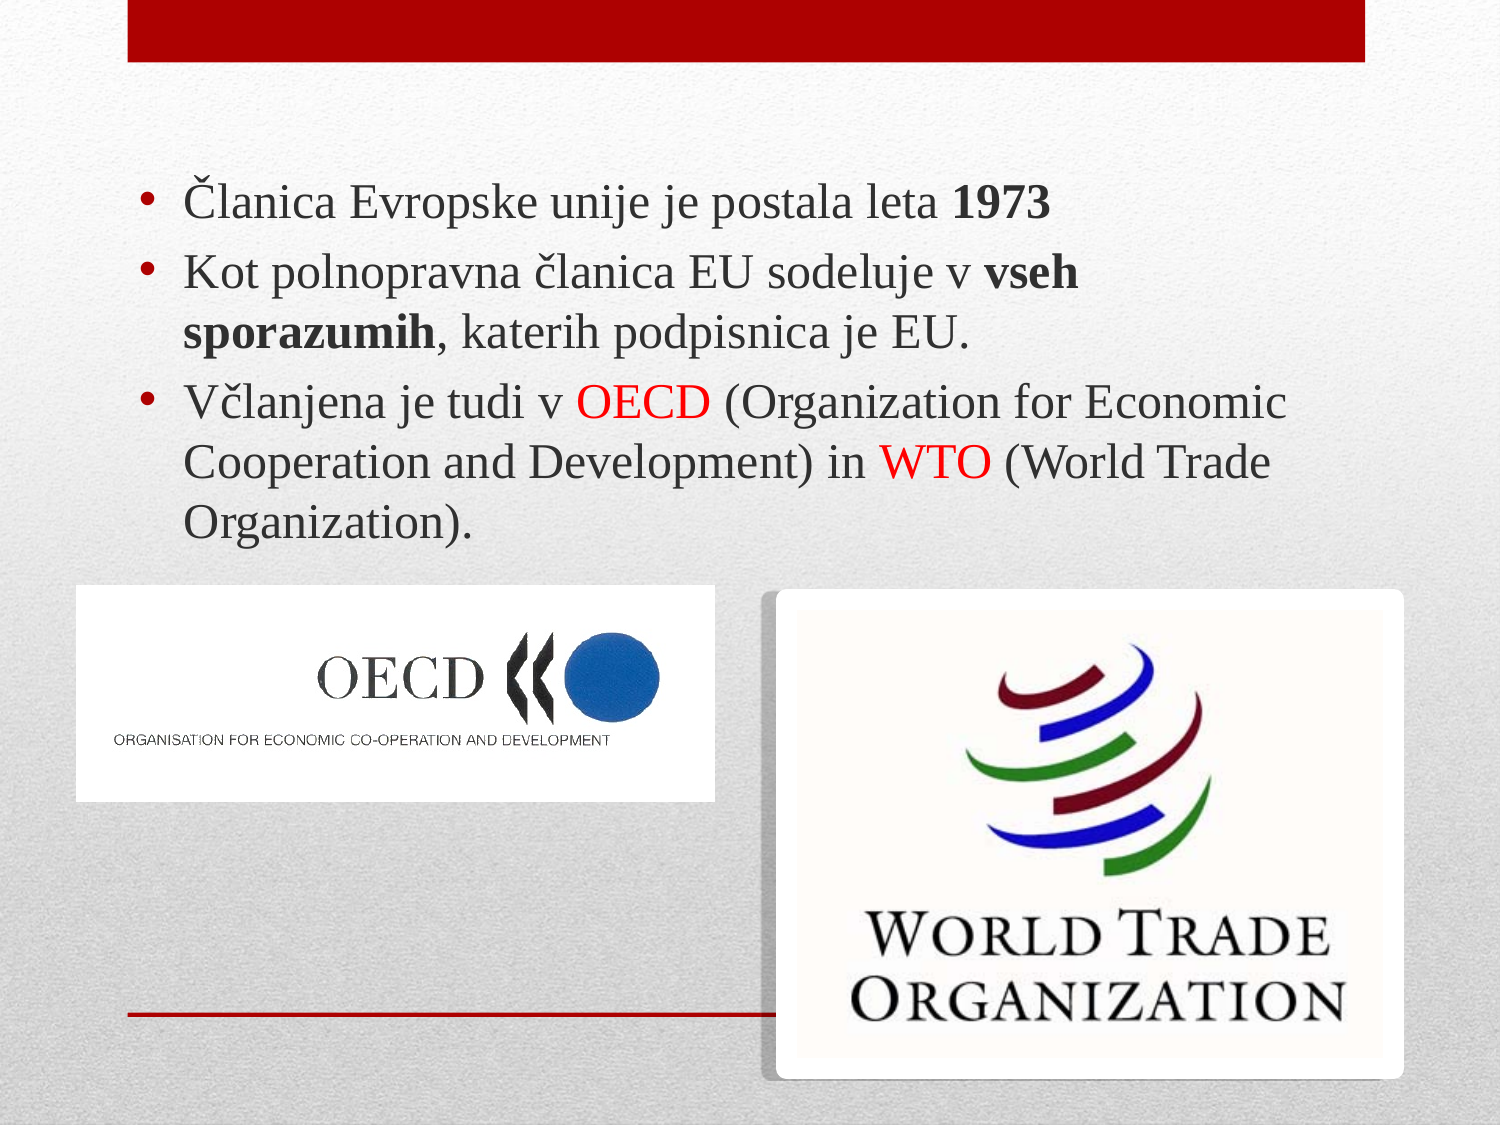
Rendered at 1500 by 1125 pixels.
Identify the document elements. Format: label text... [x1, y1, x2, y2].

list Članica Evropske unije je postala leta 1973 Kot polnopravna članica EU sodeluje v vseh sporazumih, katerih podpisnica je EU. Včlanjena je tudi v OECD (Organization for Economic Cooperation and Development) in WTO (World Trade Organization). [123, 160, 1364, 670]
picture [0, 0, 1500, 1125]
